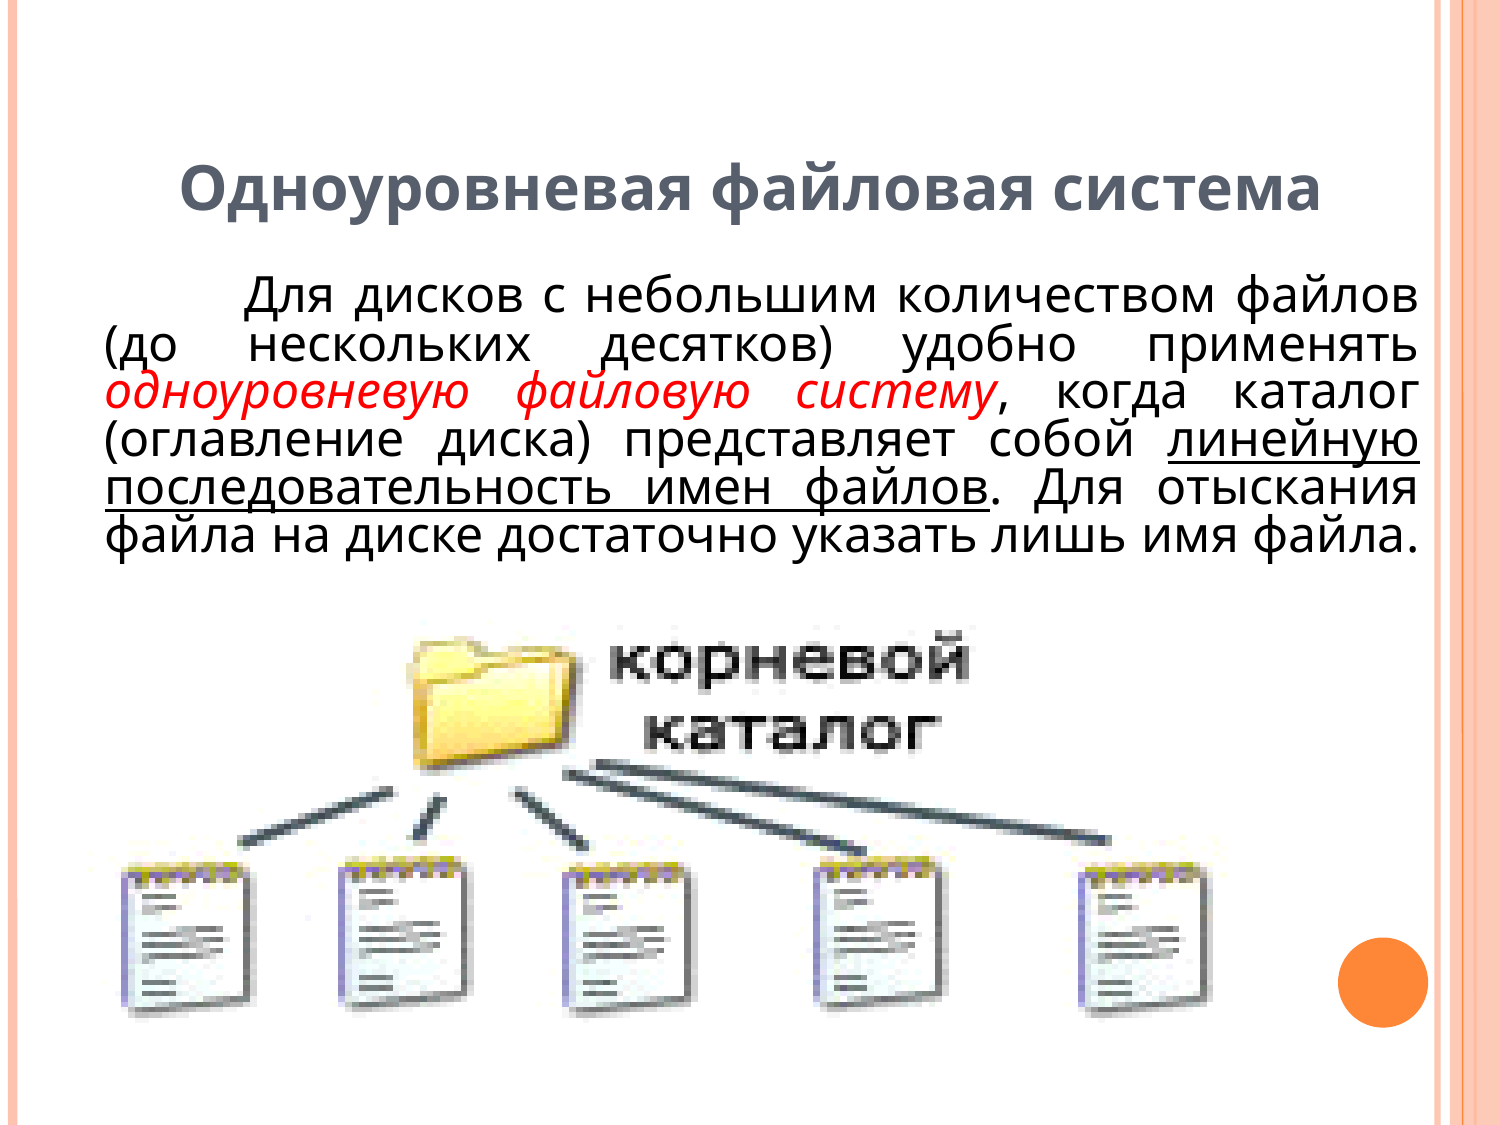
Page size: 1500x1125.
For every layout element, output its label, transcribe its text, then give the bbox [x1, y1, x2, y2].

picture [88, 620, 1241, 1029]
title Одноуровневая файловая система [76, 42, 1427, 231]
list Для дисков с небольшим количеством файлов (до нескольких десятков) удобно применять одноуровневую файловую систему, когда каталог (оглавление диска) представляет собой линейную последовательность имен файлов. Для отыскания файла на диске достаточно указать лишь имя файла. [0, 267, 1436, 631]
